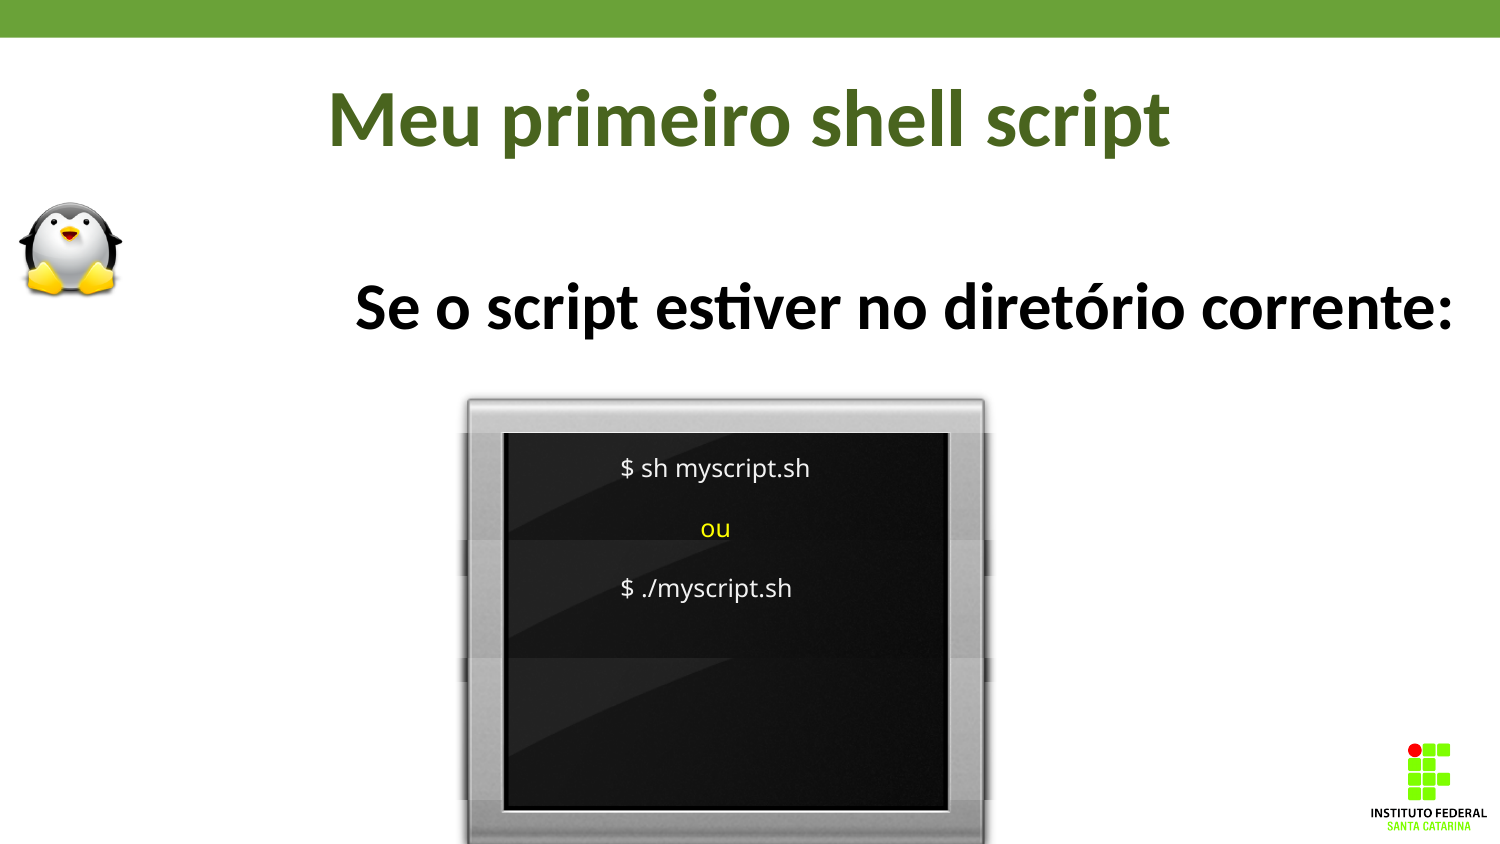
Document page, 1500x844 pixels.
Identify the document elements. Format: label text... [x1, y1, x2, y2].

title Meu primeiro shell script [75, 43, 1425, 185]
picture [17, 198, 124, 304]
text_box $ sh myscript.sh ou $ ./myscript.sh [605, 445, 826, 611]
list Se o script estiver no diretório corrente: [64, 207, 1471, 765]
picture [1358, 730, 1500, 844]
picture [442, 339, 1010, 844]
